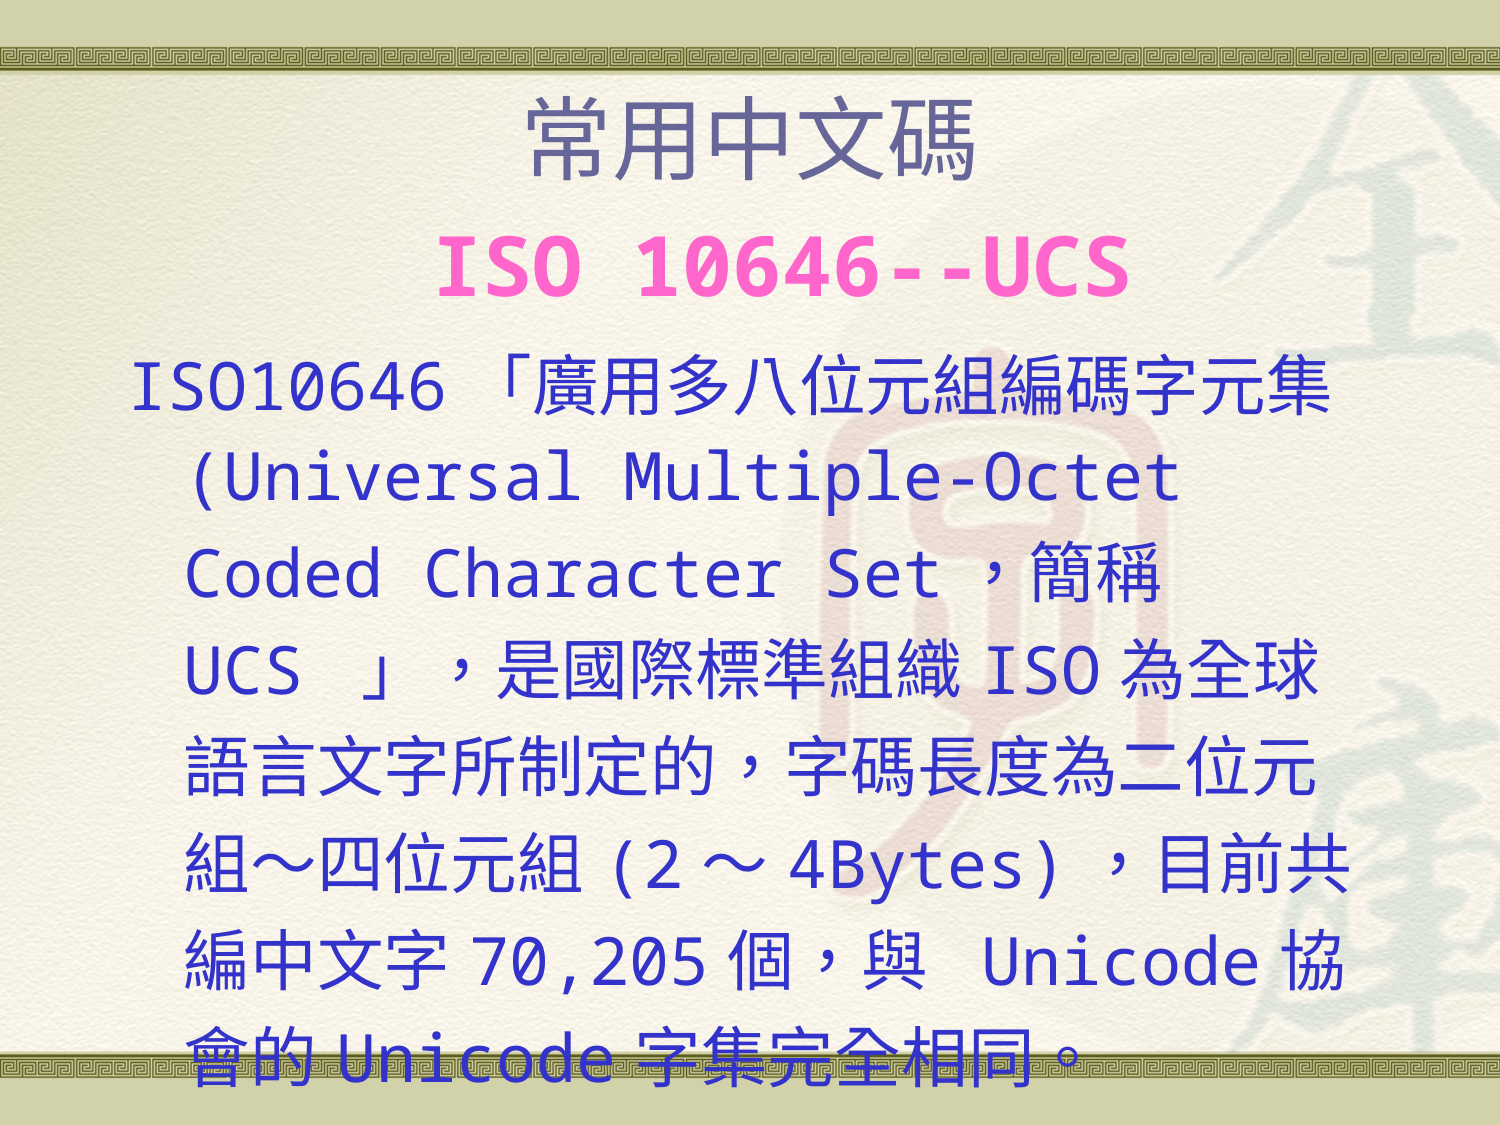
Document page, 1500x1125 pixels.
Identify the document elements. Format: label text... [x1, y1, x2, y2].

list ISO10646「廣用多八位元組編碼字元集 (Universal Multiple-Octet Coded Character Set，簡稱UCS 」，是國際標準組織ISO為全球語言文字所制定的，字碼長度為二位元組～四位元組(2～4Bytes)，目前共編中文字70,205個，與 Unicode協會的Unicode字集完全相同。 [112, 324, 1388, 1001]
picture [0, 0, 1500, 1125]
title 常用中文碼 ISO 10646--UCS [112, 81, 1388, 307]
